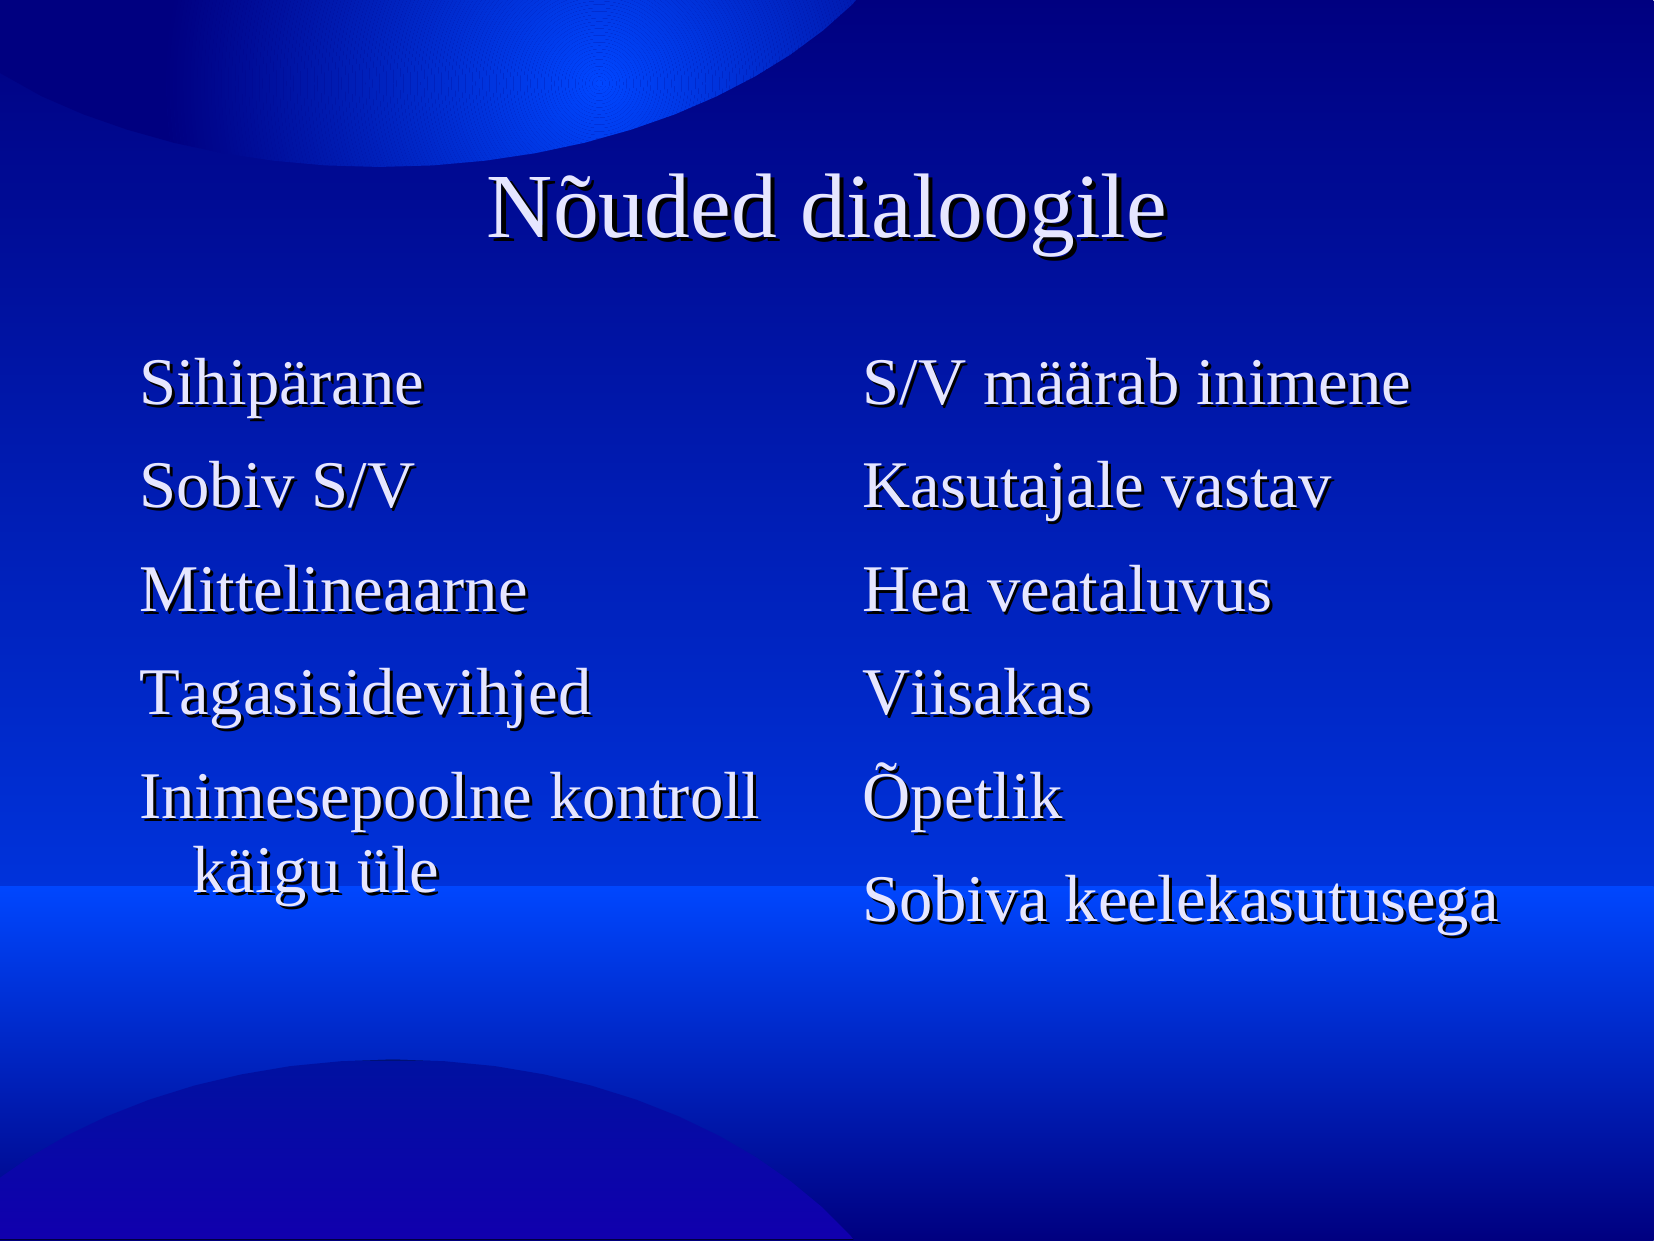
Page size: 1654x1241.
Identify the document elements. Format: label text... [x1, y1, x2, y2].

list S/V määrab inimene Kasutajale vastav Hea veataluvus Viisakas Õpetlik Sobiva keelekasutusega [845, 344, 1535, 1127]
list Sihipärane Sobiv S/V Mittelineaarne Tagasisidevihjed Inimesepoolne kontroll käigu üle [121, 344, 811, 1127]
title Nõuded dialoogile [121, 102, 1534, 311]
